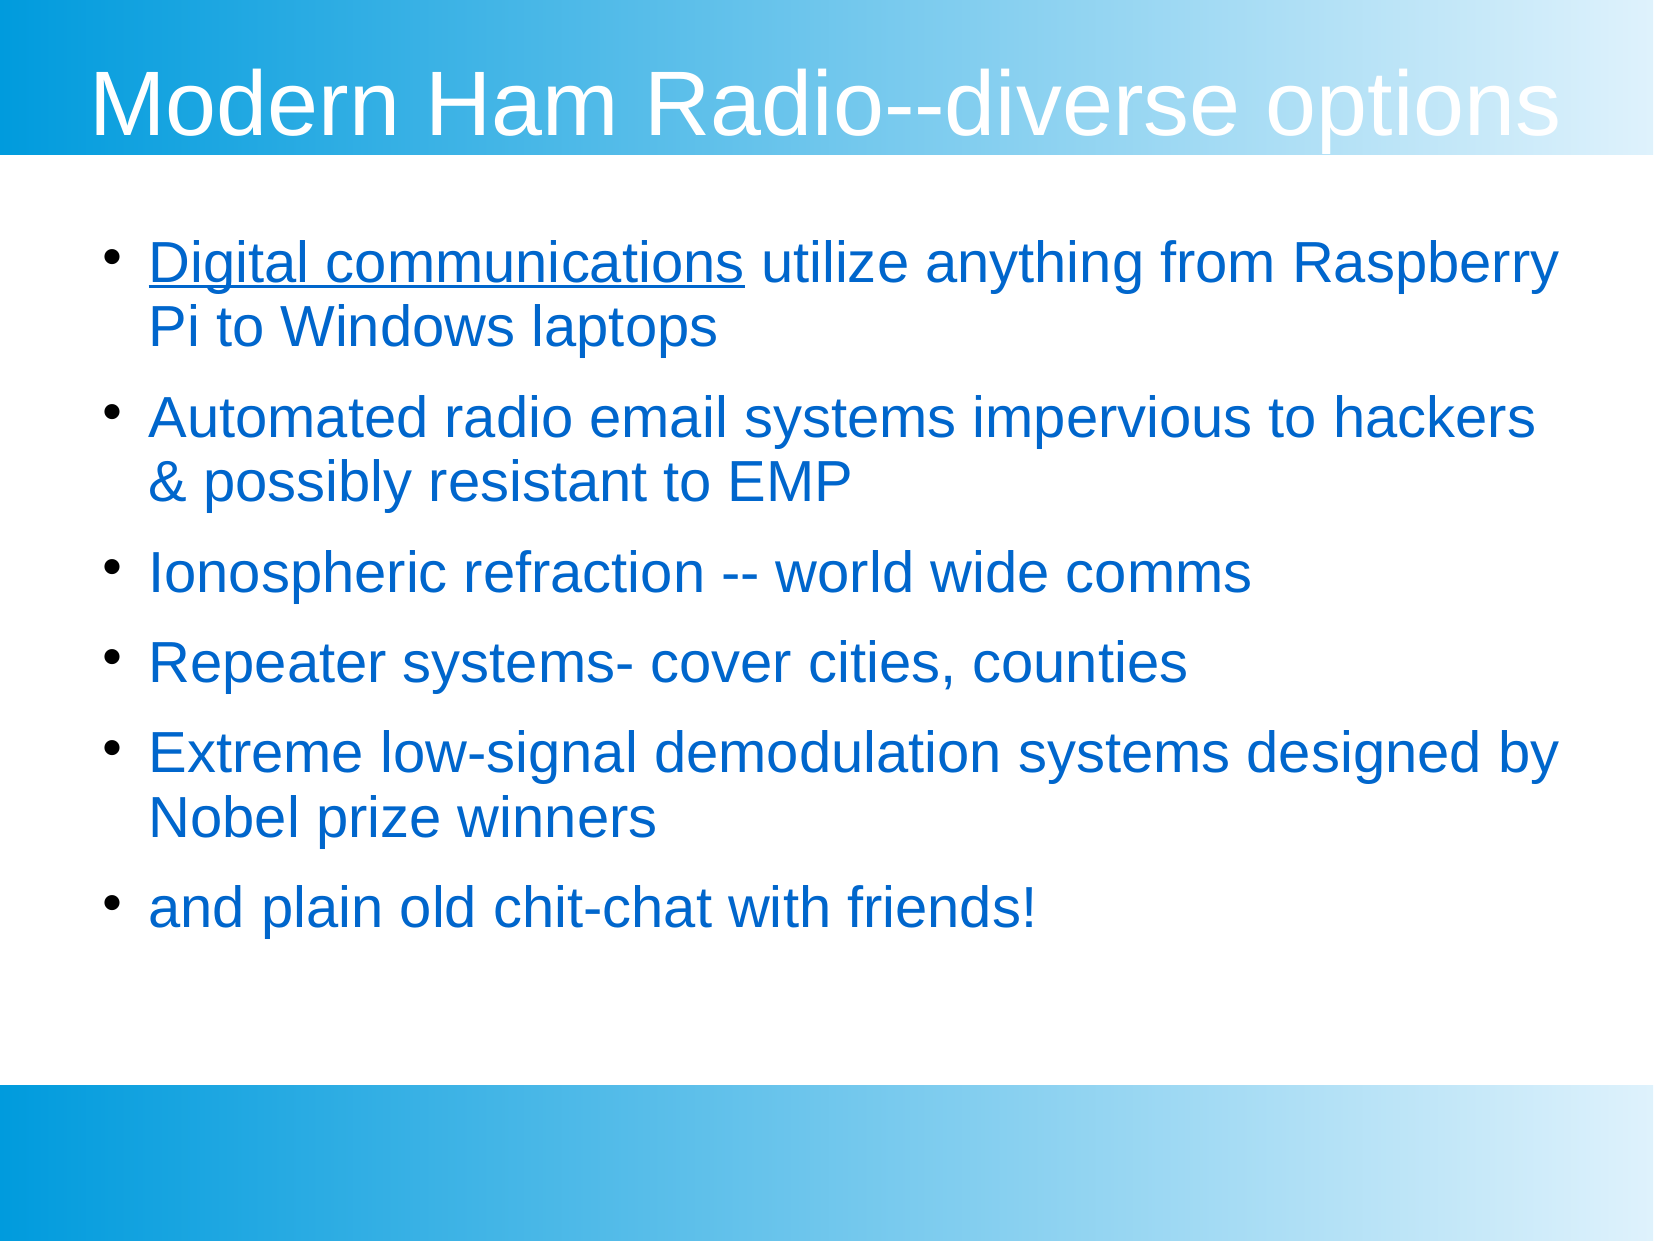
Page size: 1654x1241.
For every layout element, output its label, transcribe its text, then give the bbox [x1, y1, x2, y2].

list Digital communications utilize anything from Raspberry Pi to Windows laptops Automated radio email systems impervious to hackers & possibly resistant to EMP Ionospheric refraction -- world wide comms Repeater systems- cover cities, counties Extreme low-signal demodulation systems designed by Nobel prize winners and plain old chit-chat with friends! [86, 225, 1575, 946]
title Modern Ham Radio--diverse options [82, 49, 1571, 155]
